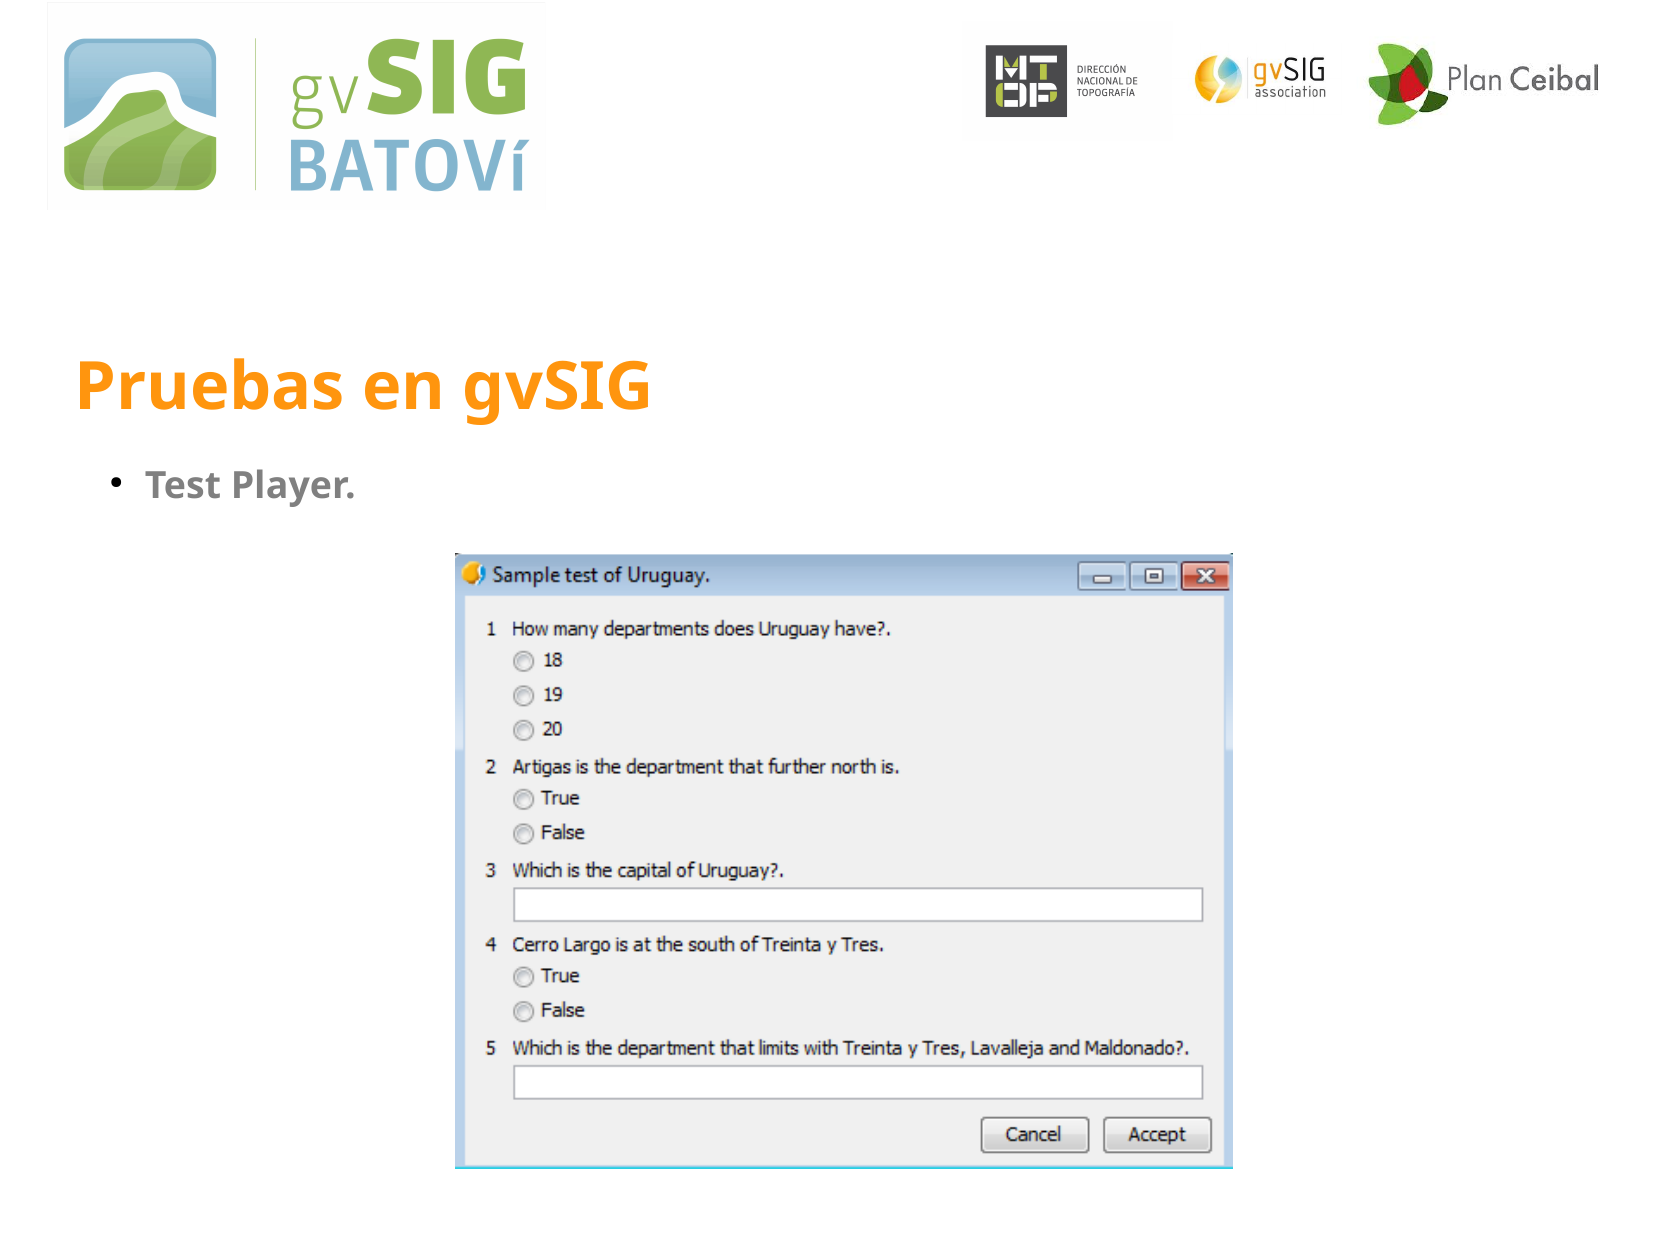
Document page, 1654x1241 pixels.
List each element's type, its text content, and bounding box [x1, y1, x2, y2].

picture [455, 817, 1233, 1169]
list Pruebas en gvSIG Test Player. [74, 338, 1563, 817]
picture [1343, 23, 1626, 142]
picture [962, 21, 1342, 141]
